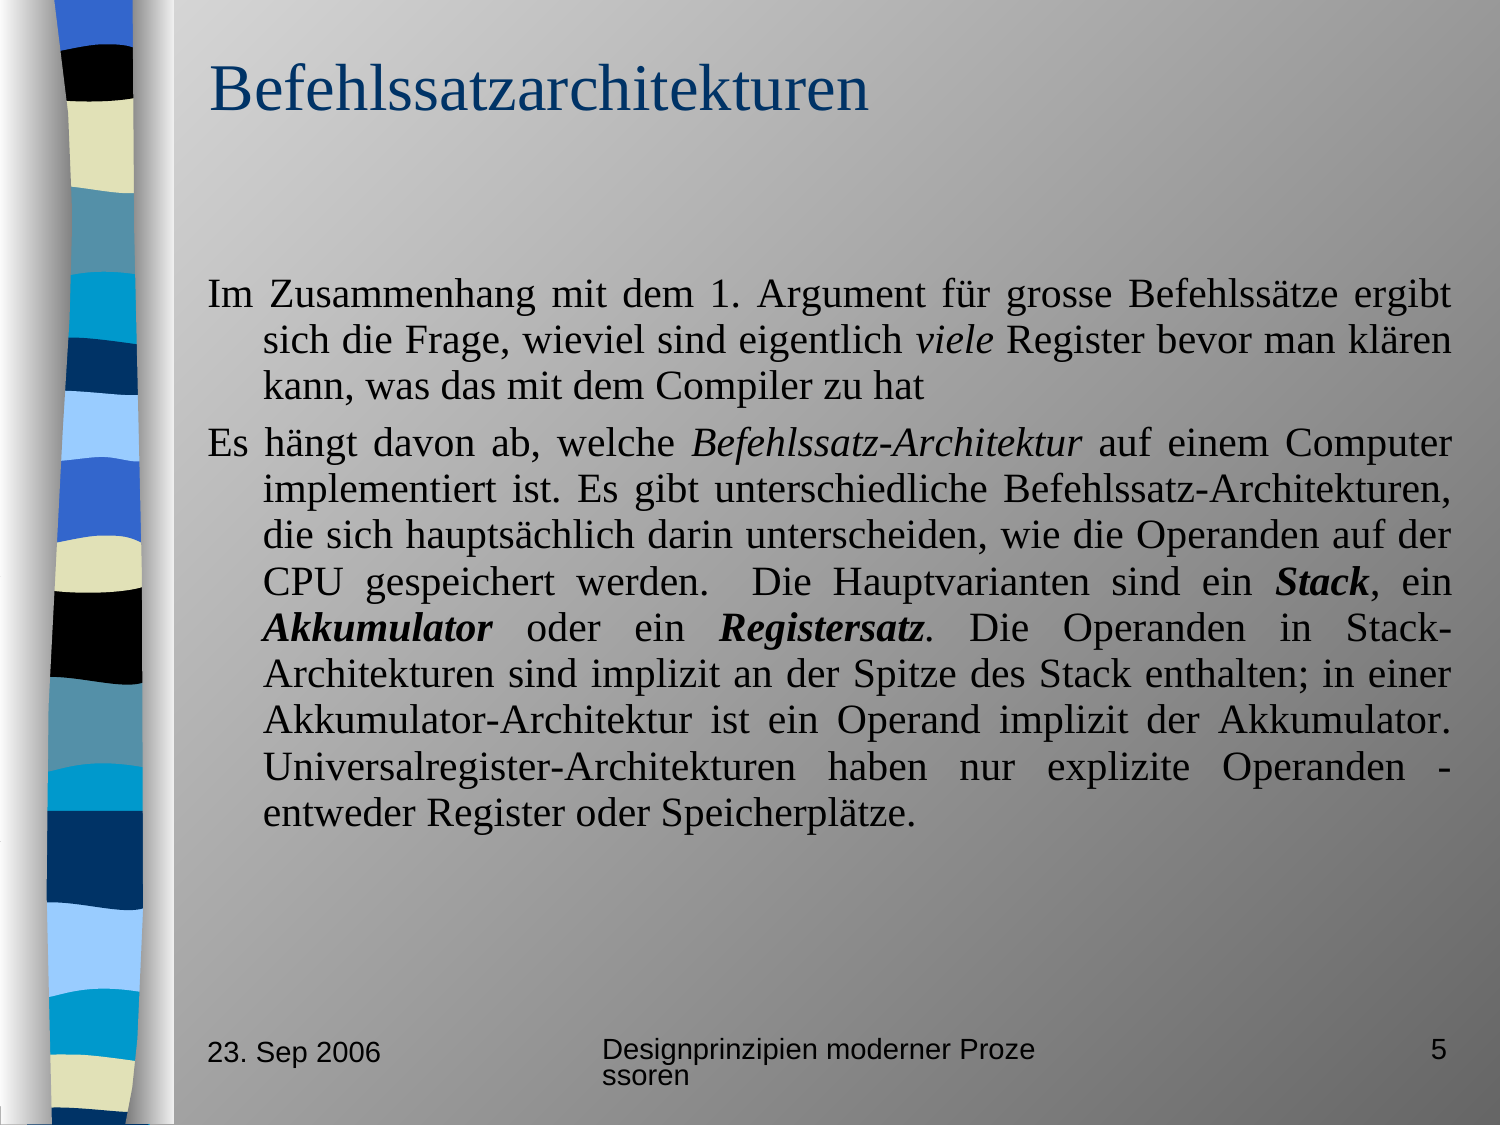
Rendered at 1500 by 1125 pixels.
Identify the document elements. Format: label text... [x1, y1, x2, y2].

title Befehlssatzarchitekturen [194, 0, 1470, 188]
list Im Zusammenhang mit dem 1. Argument für grosse Befehlssätze ergibt sich die Frage, wieviel sind eigentlich viele Register bevor man klären kann, was das mit dem Compiler zu hat Es hängt davon ab, welche Befehlssatz-Architektur auf einem Computer implementiert ist. Es gibt unterschiedliche Befehlssatz-Architekturen, die sich hauptsächlich darin unterscheiden, wie die Operanden auf der CPU gespeichert werden. Die Hauptvarianten sind ein Stack, ein Akkumulator oder ein Registersatz. Die Operanden in Stack-Architekturen sind implizit an der Spitze des Stack enthalten; in einer Akkumulator-Architektur ist ein Operand implizit der Akkumulator. Universalregister-Architekturen haben nur explizite Operanden - entweder Register oder Speicherplätze. [192, 262, 1468, 950]
